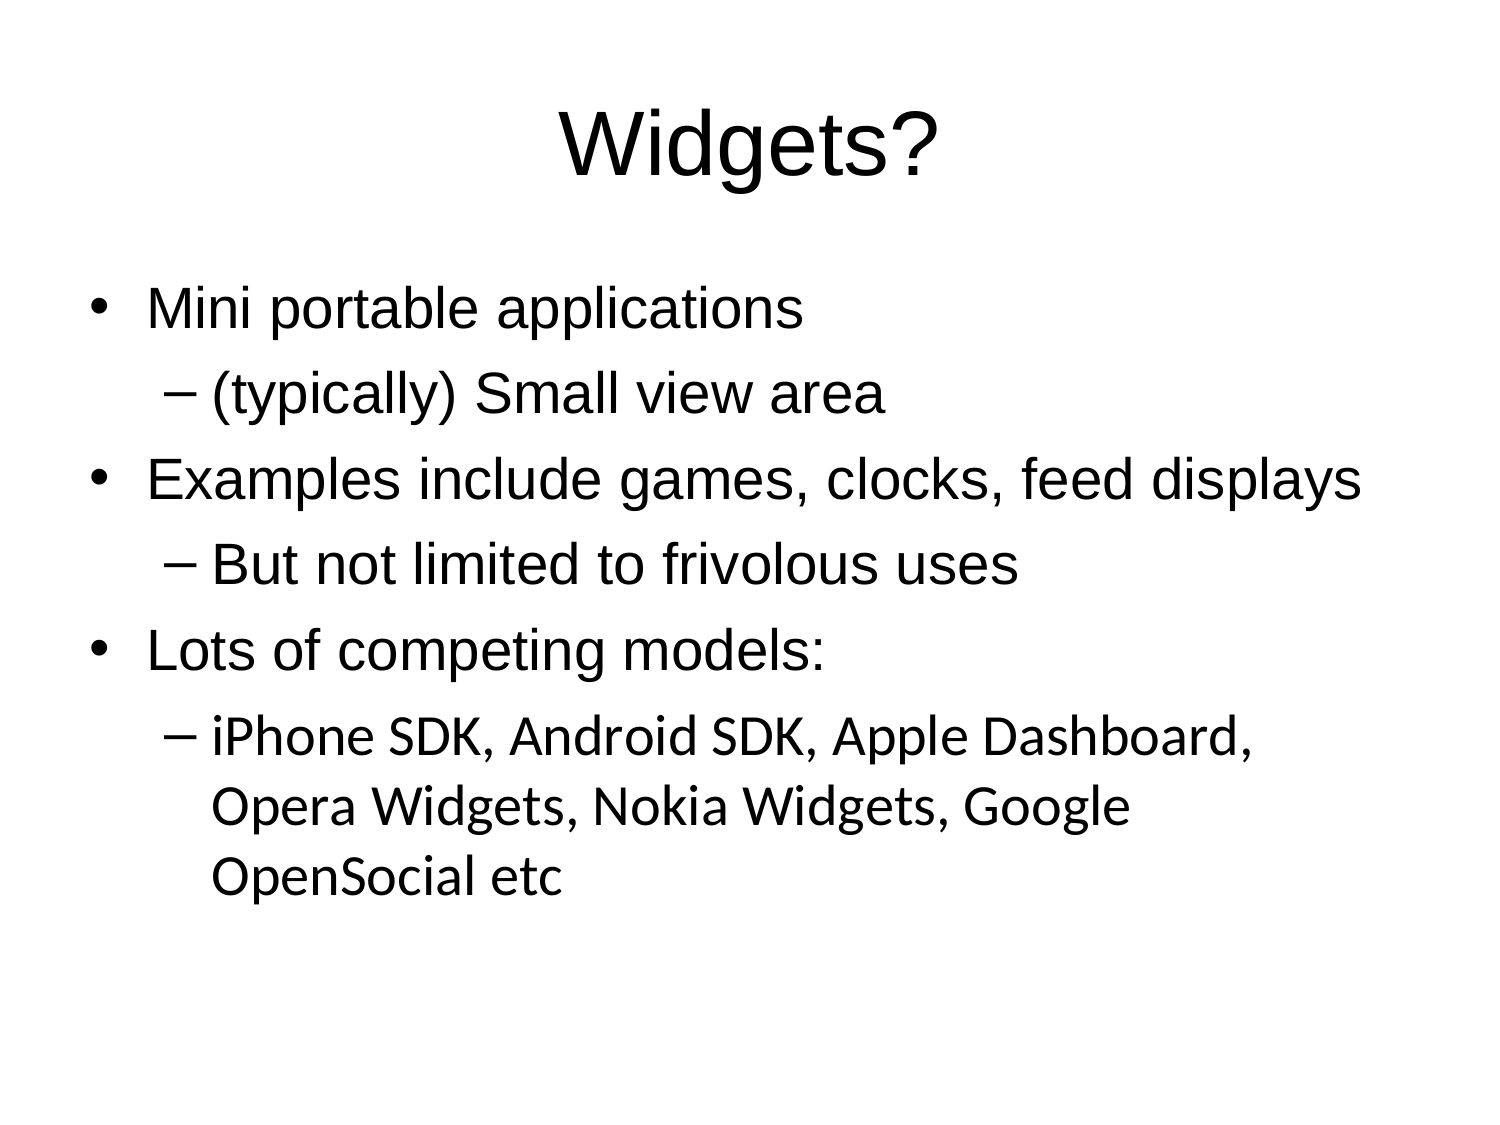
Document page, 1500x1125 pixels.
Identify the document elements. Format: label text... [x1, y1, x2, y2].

list Mini portable applications (typically) Small view area Examples include games, clocks, feed displays But not limited to frivolous uses Lots of competing models: iPhone SDK, Android SDK, Apple Dashboard, Opera Widgets, Nokia Widgets, Google OpenSocial etc [75, 262, 1426, 1006]
title Widgets? [75, 44, 1426, 233]
